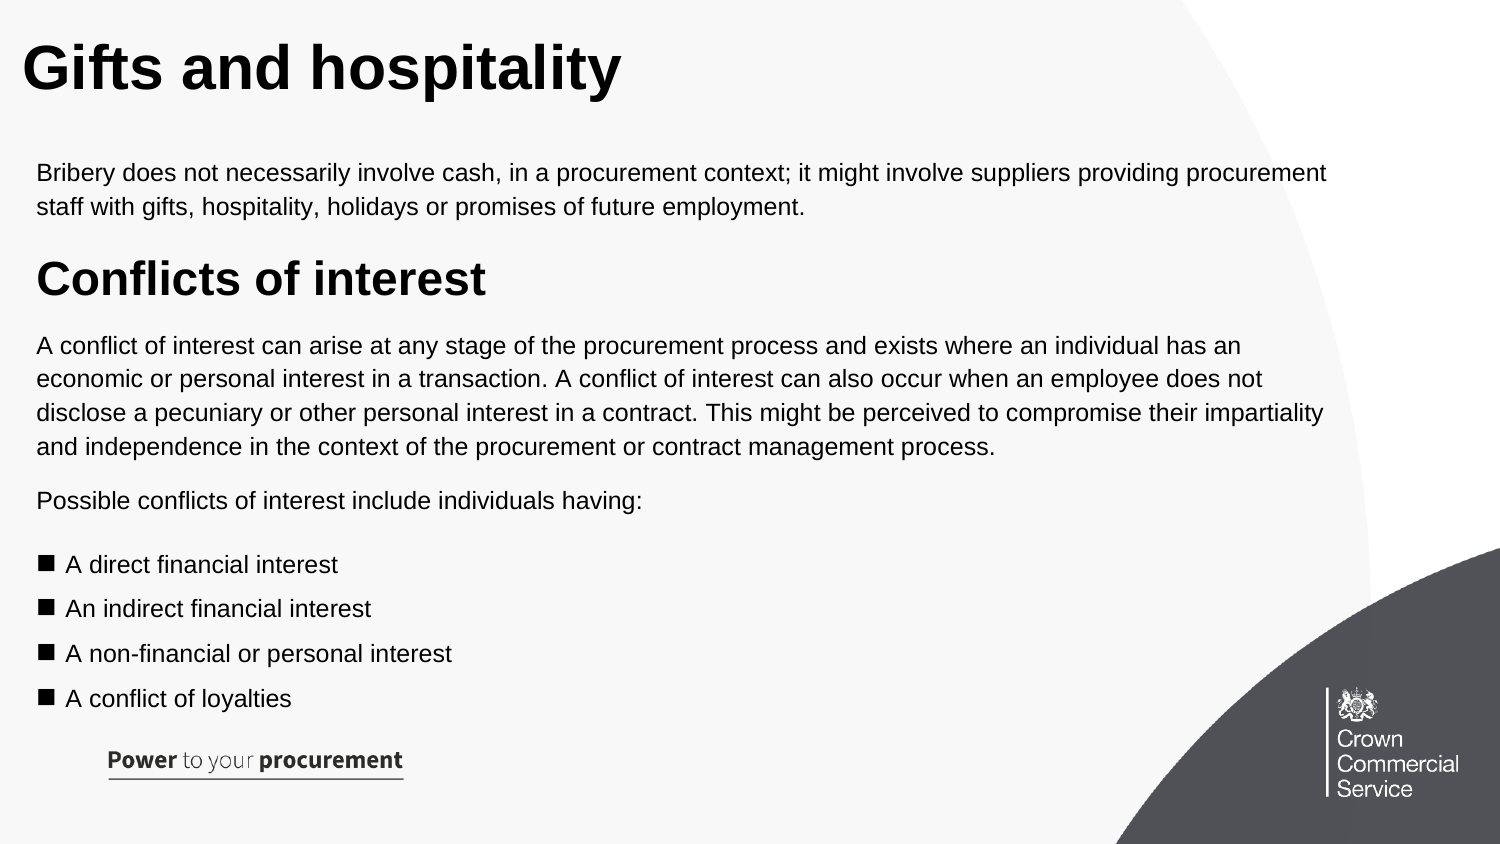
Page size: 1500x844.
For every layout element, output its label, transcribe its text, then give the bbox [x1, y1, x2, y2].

subtitle Bribery does not necessarily involve cash, in a procurement context; it might involve suppliers providing procurement staff with gifts, hospitality, holidays or promises of future employment. Conflicts of interest A conflict of interest can arise at any stage of the procurement process and exists where an individual has an economic or personal interest in a transaction. A conflict of interest can also occur when an employee does not disclose a pecuniary or other personal interest in a contract. This might be perceived to compromise their impartiality and independence in the context of the procurement or contract management process. Possible conflicts of interest include individuals having: ■ A direct financial interest ■ An indirect financial interest ■ A non-financial or personal interest ■ A conflict of loyalties [36, 152, 1359, 724]
title Gifts and hospitality [22, 16, 1457, 120]
